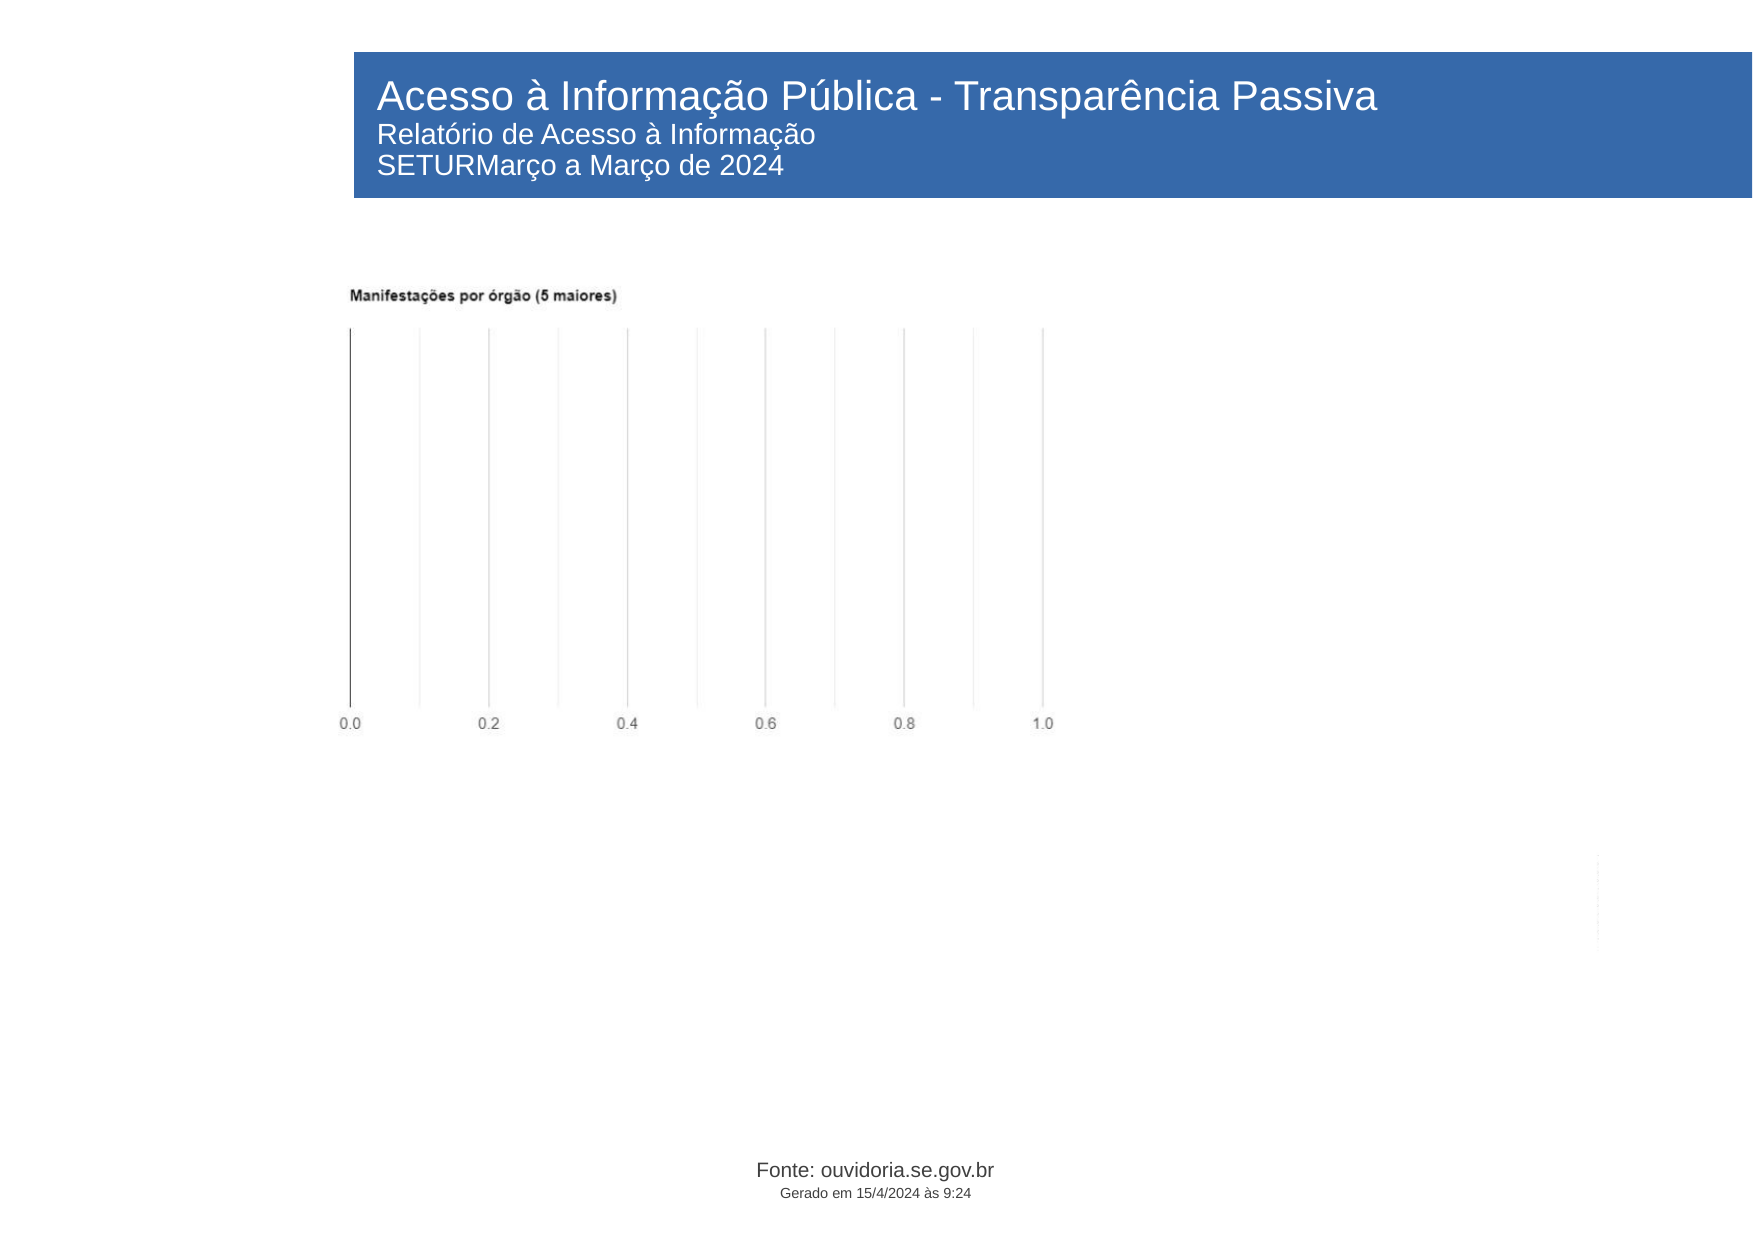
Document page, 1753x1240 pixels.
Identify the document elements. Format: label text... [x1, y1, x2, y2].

text_box Gerado em 15/4/2024 às 9:24 [780, 1184, 999, 1208]
text_box [155, 211, 1599, 1028]
text_box [354, 52, 1752, 198]
text_box Acesso à Informação Pública - Transparência Passiva Relatório de Acesso à Informação SETURMarço a Março de 2024 [376, 72, 1403, 186]
text_box Fonte: ouvidoria.se.gov.br [756, 1158, 1023, 1188]
